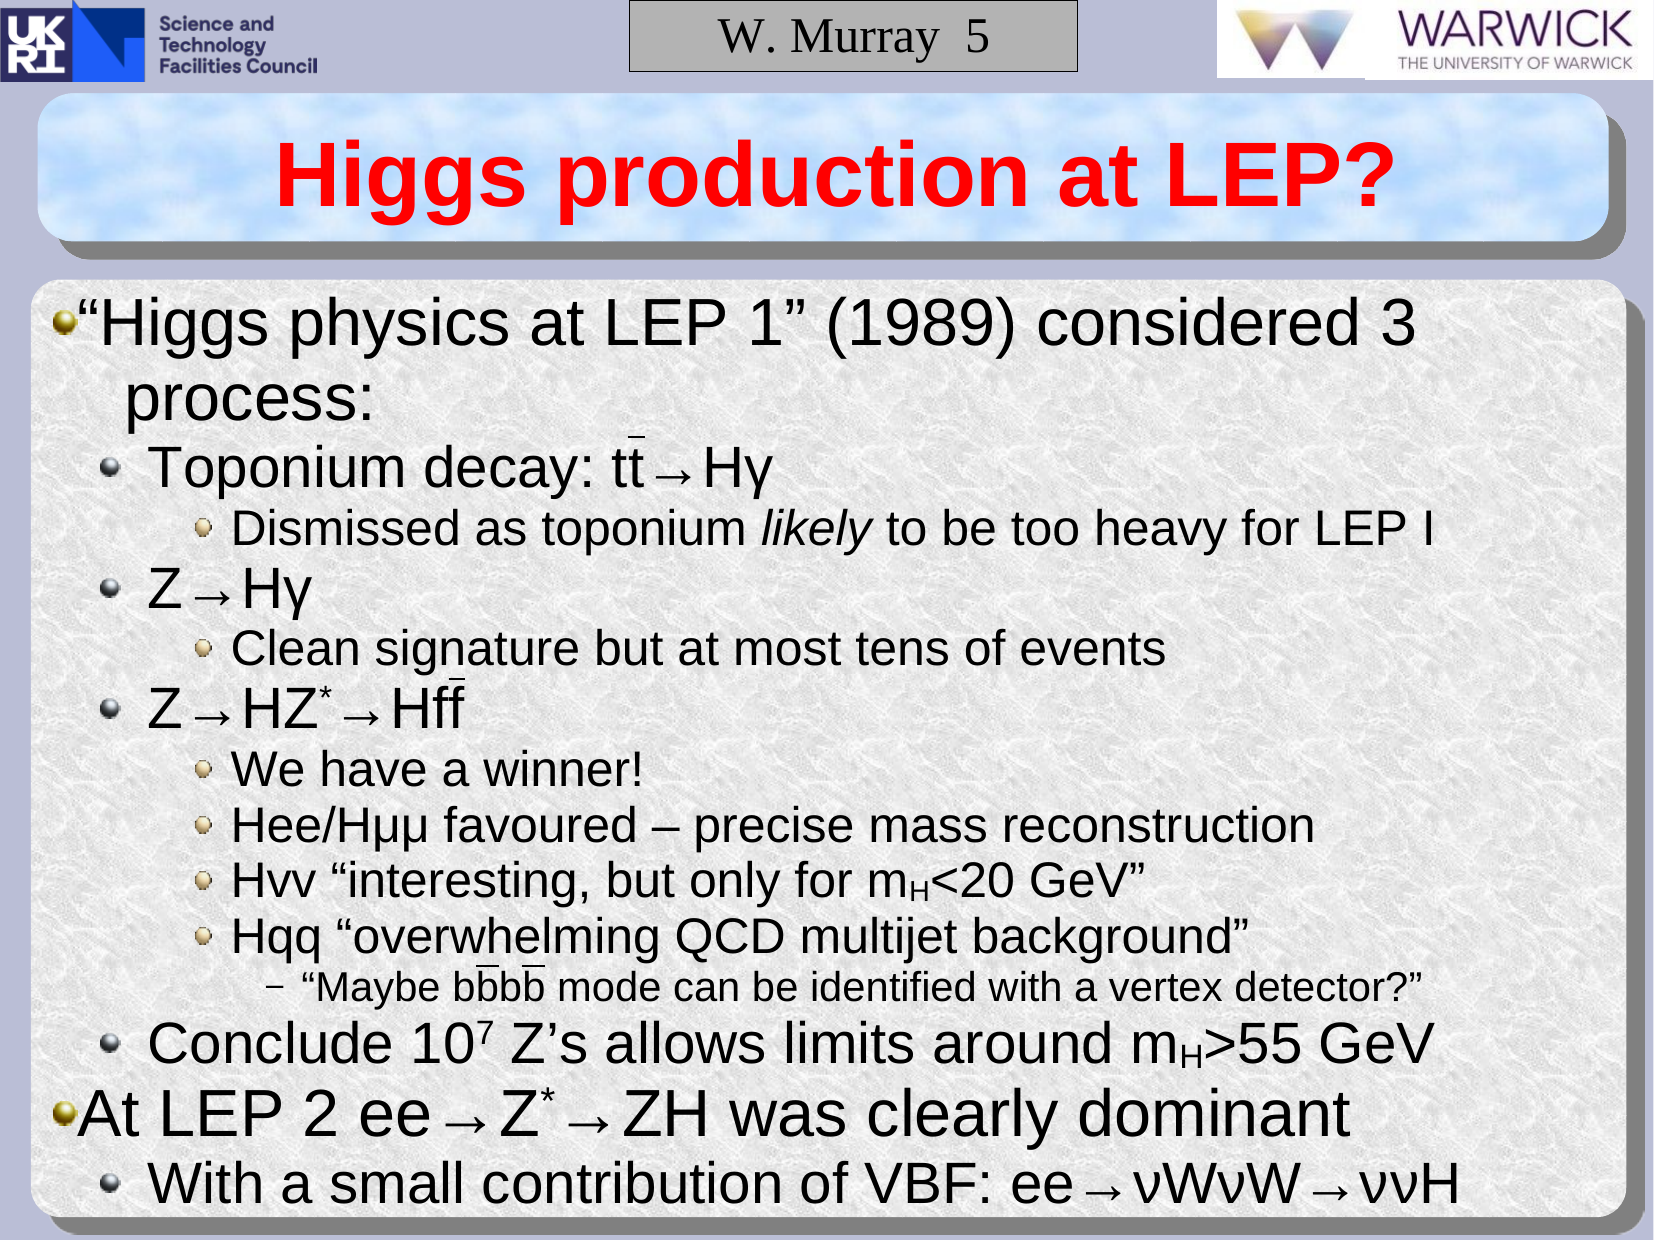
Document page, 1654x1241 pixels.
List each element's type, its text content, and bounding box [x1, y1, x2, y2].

list “Higgs physics at LEP 1” (1989) considered 3 process: Toponium decay: tt→Hγ Dismissed as toponium likely to be too heavy for LEP I Z→Hγ Clean signature but at most tens of events Z→HZ*→Hff We have a winner! Hee/Hμμ favoured – precise mass reconstruction Hvv “interesting, but only for mH<20 GeV” Hqq “overwhelming QCD multijet background” “Maybe bbbb mode can be identified with a vertex detector?” Conclude 107 Z’s allows limits around mH>55 GeV At LEP 2 ee→Z*→ZH was clearly dominant With a small contribution of VBF: ee→νWνW→ννH [53, 285, 1588, 1241]
picture [0, 0, 317, 82]
title Higgs production at LEP? [90, 101, 1584, 249]
picture [37, 93, 1609, 242]
picture [1217, 0, 1654, 80]
picture [30, 279, 1627, 1218]
